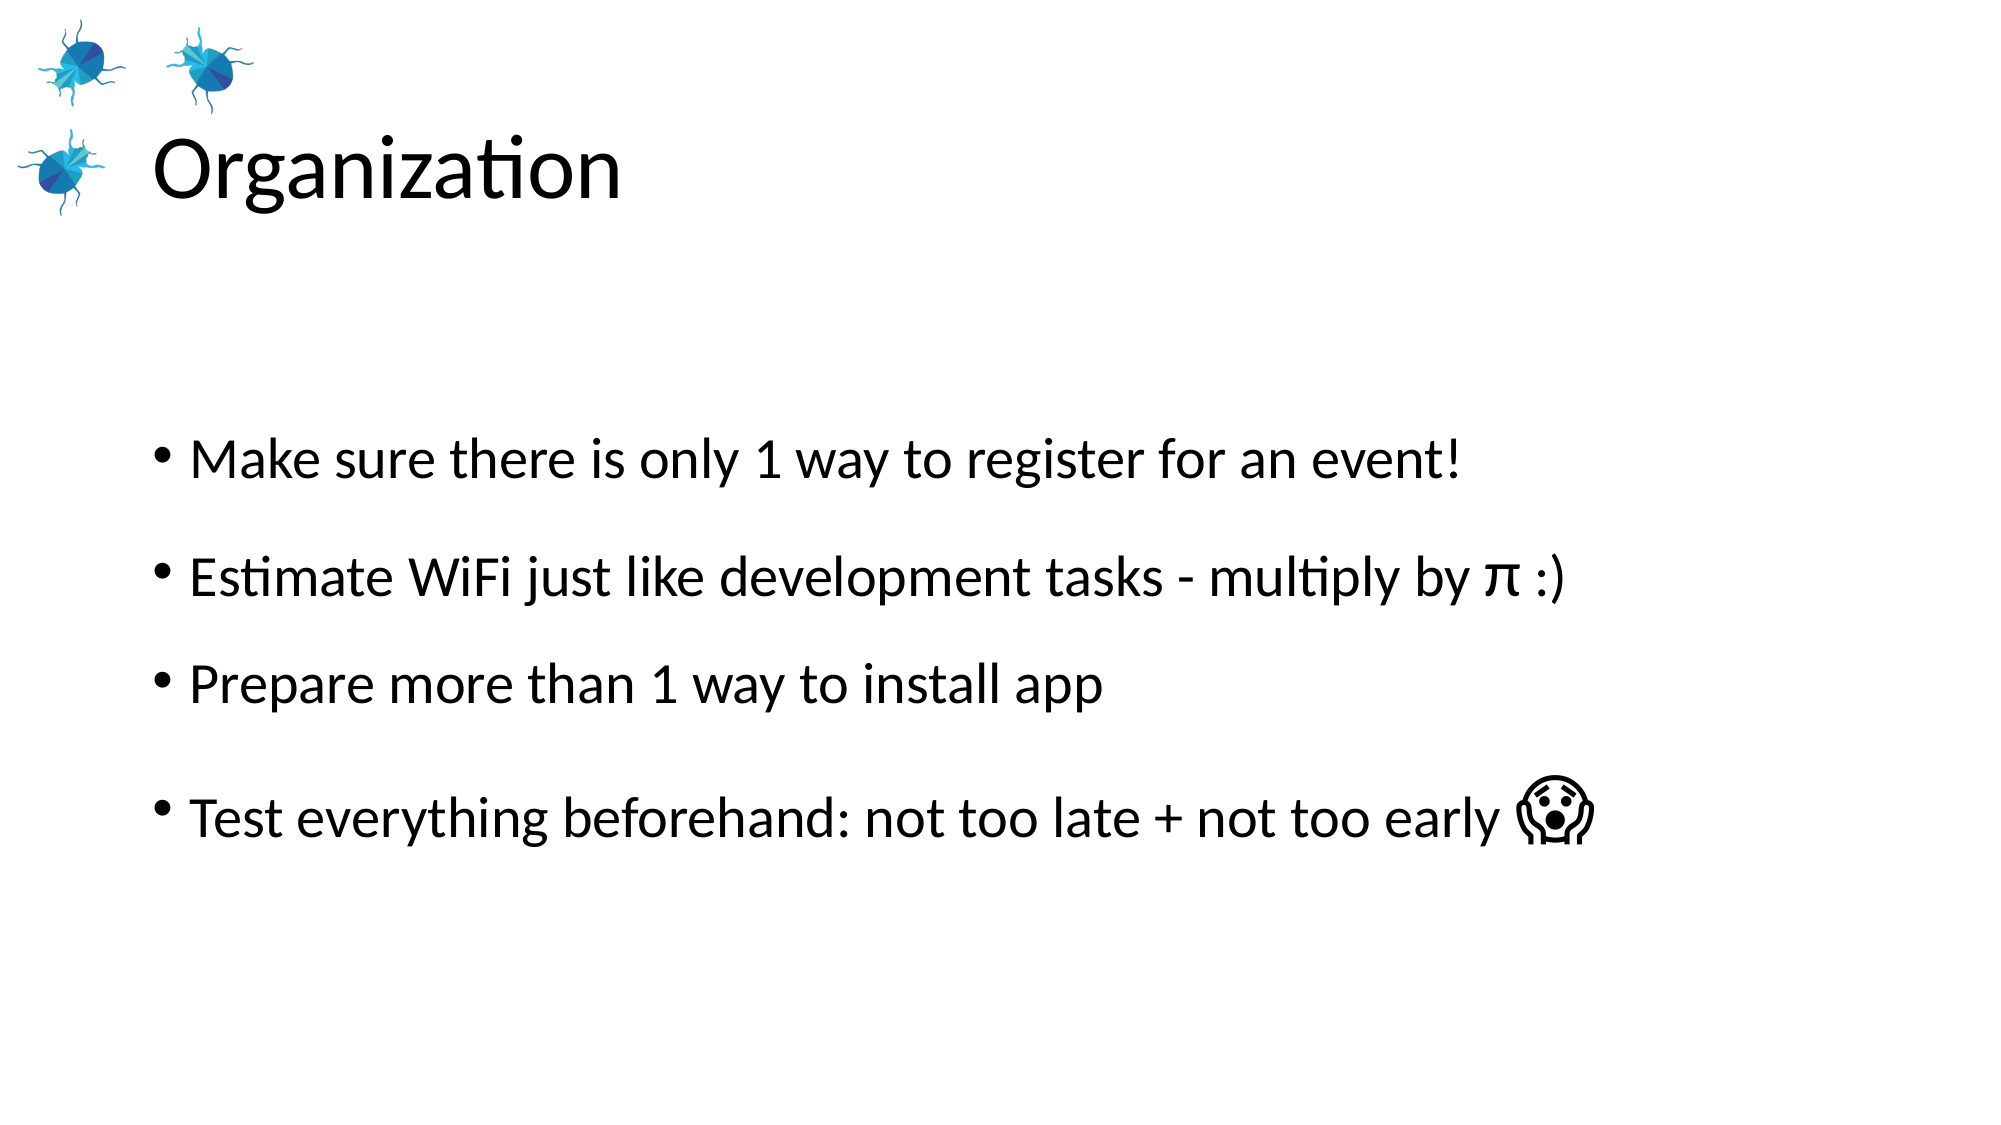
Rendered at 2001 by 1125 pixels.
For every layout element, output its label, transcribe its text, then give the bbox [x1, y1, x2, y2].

picture [0, 2, 271, 233]
title Organization [137, 59, 1863, 278]
list Make sure there is only 1 way to register for an event! Estimate WiFi just like development tasks - multiply by π :) Prepare more than 1 way to install app Test everything beforehand: not too late + not too early 😱 [137, 312, 1940, 926]
